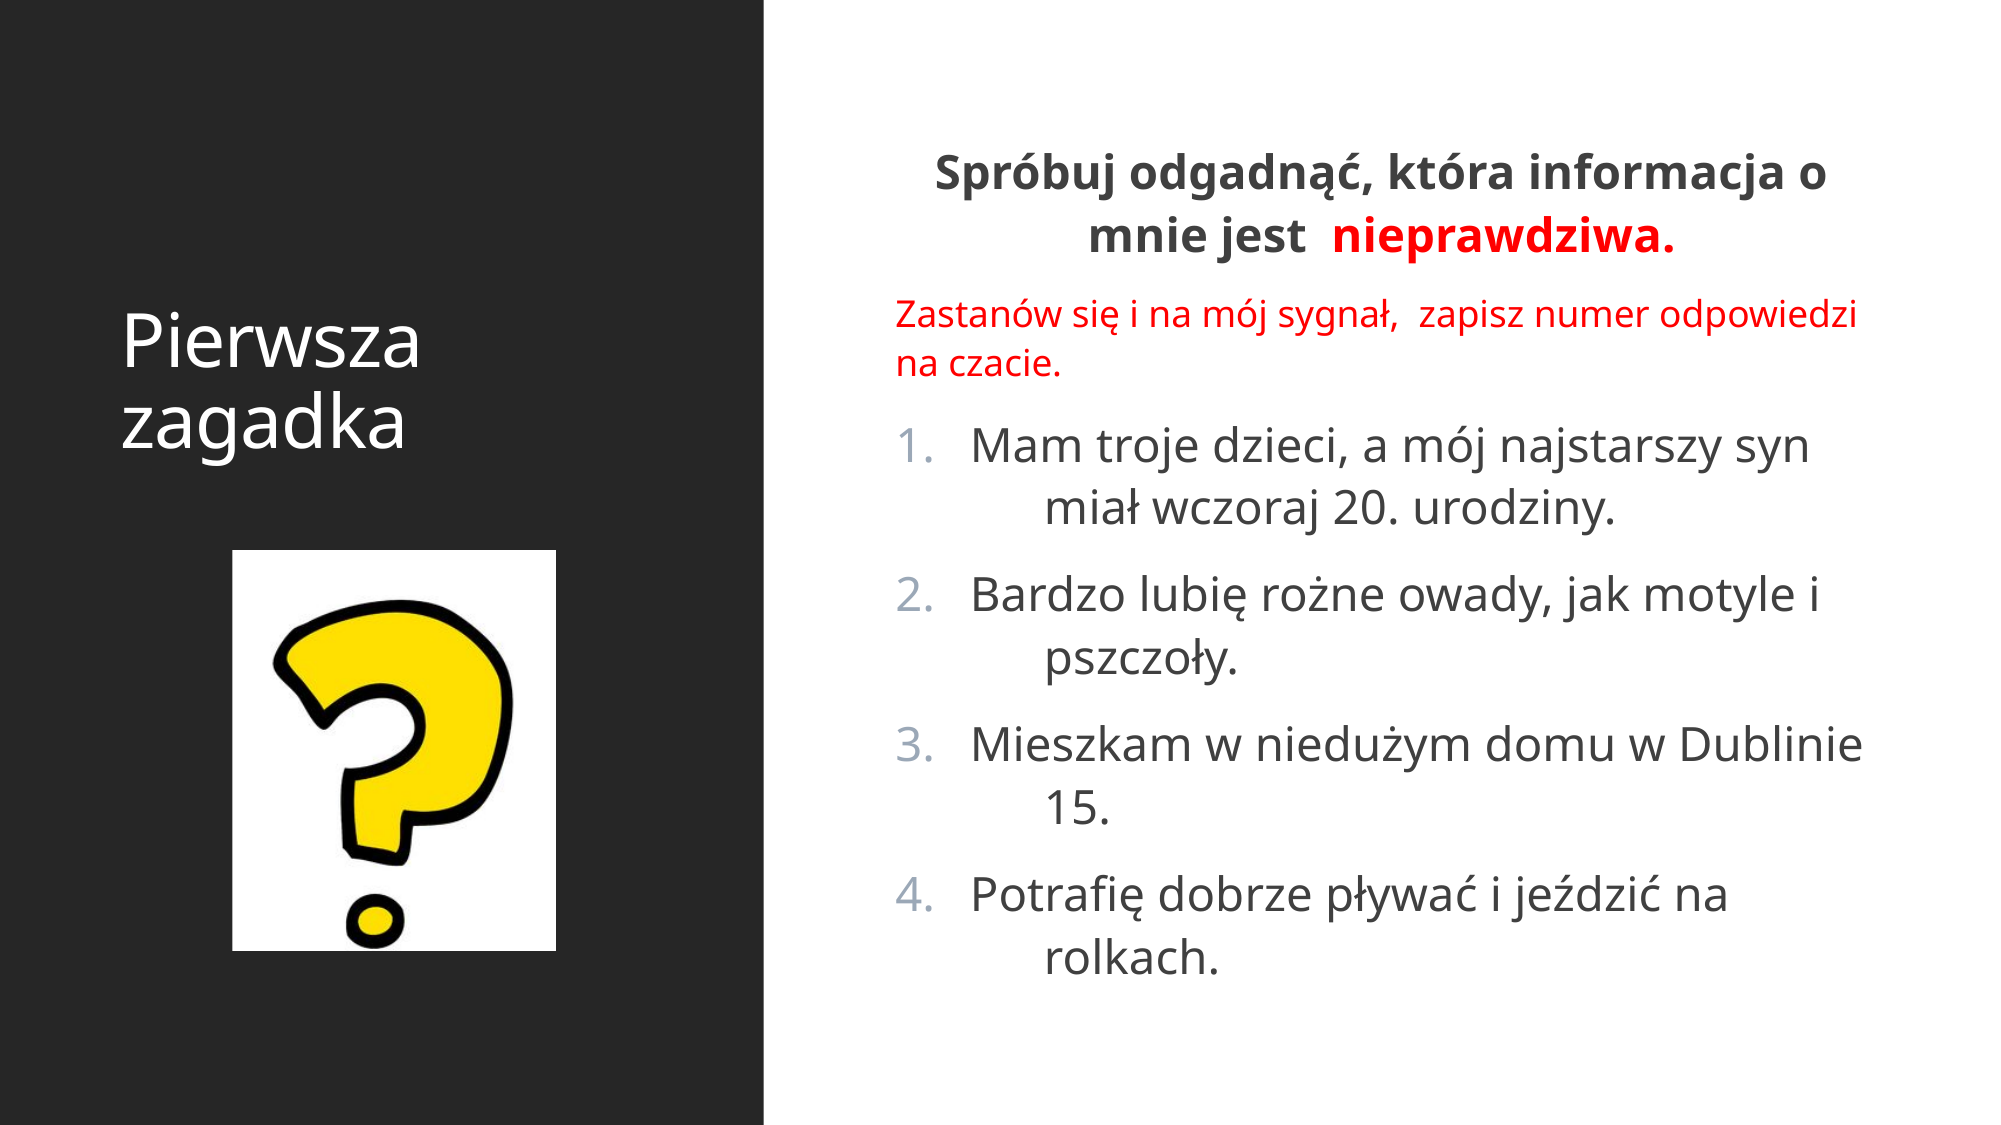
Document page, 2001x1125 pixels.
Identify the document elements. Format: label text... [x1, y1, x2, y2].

title Pierwsza zagadka [105, 128, 683, 473]
picture [232, 550, 556, 951]
list Spróbuj odgadnąć, która informacja o mnie jest nieprawdziwa. Zastanów się i na mój sygnał, zapisz numer odpowiedzi na czacie. Mam troje dzieci, a mój najstarszy syn miał wczoraj 20. urodziny. Bardzo lubię rożne owady, jak motyle i pszczoły. Mieszkam w niedużym domu w Dublinie 15. Potrafię dobrze pływać i jeździć na rolkach. [895, 128, 1869, 998]
